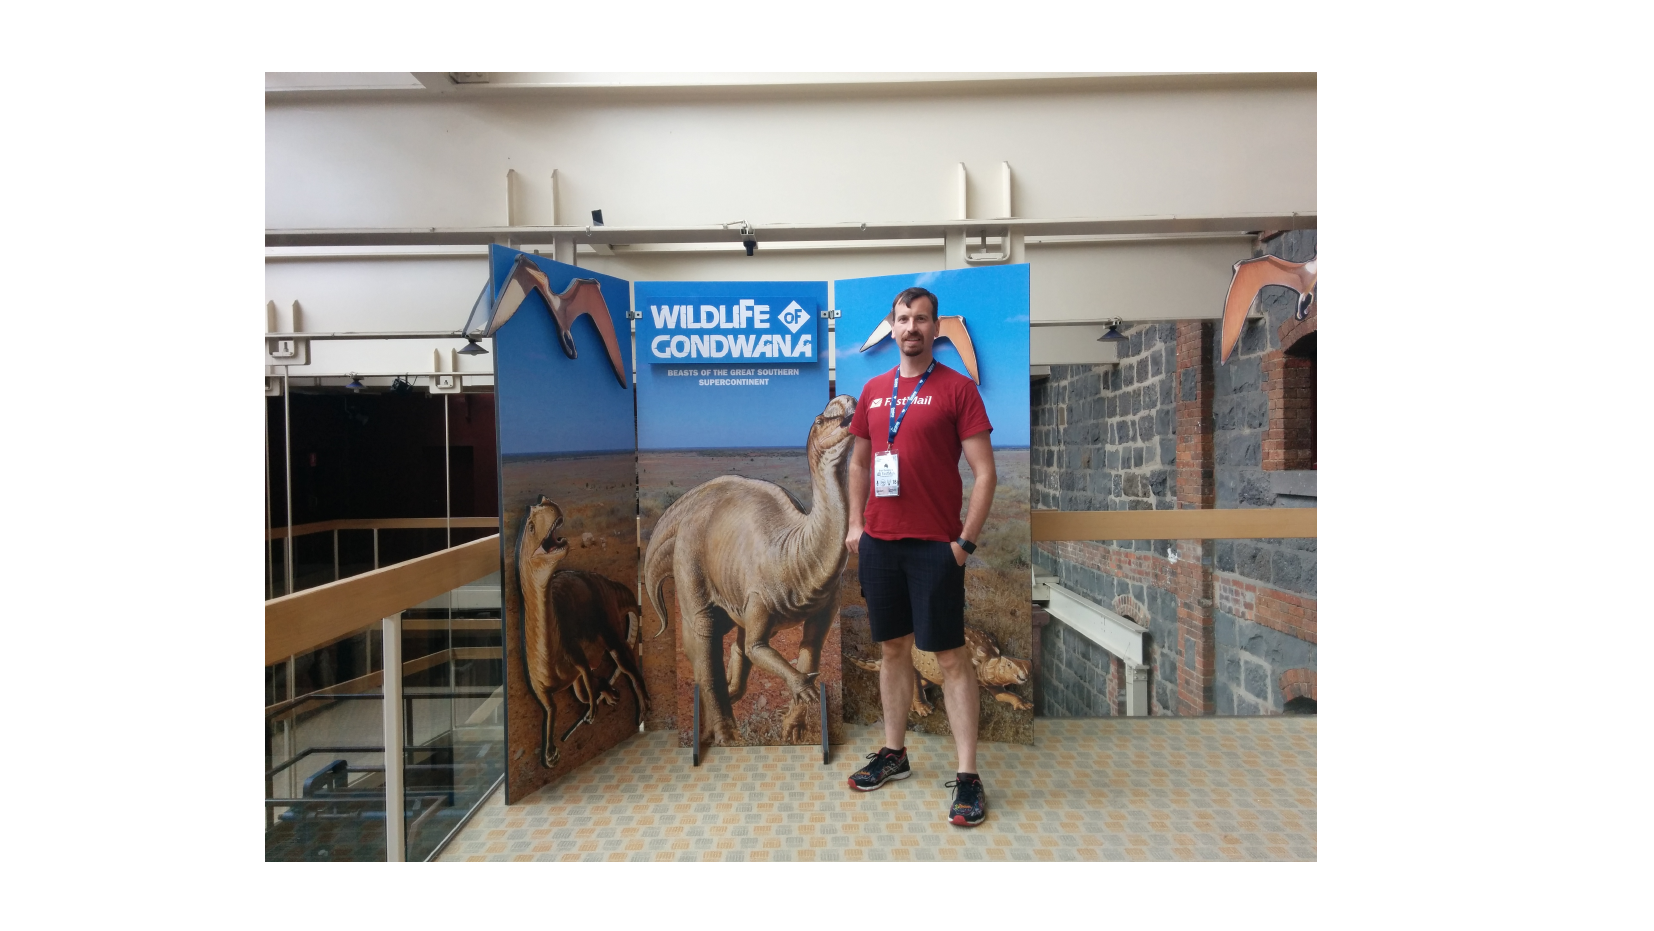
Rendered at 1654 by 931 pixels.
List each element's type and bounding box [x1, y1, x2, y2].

picture [265, 72, 1317, 862]
